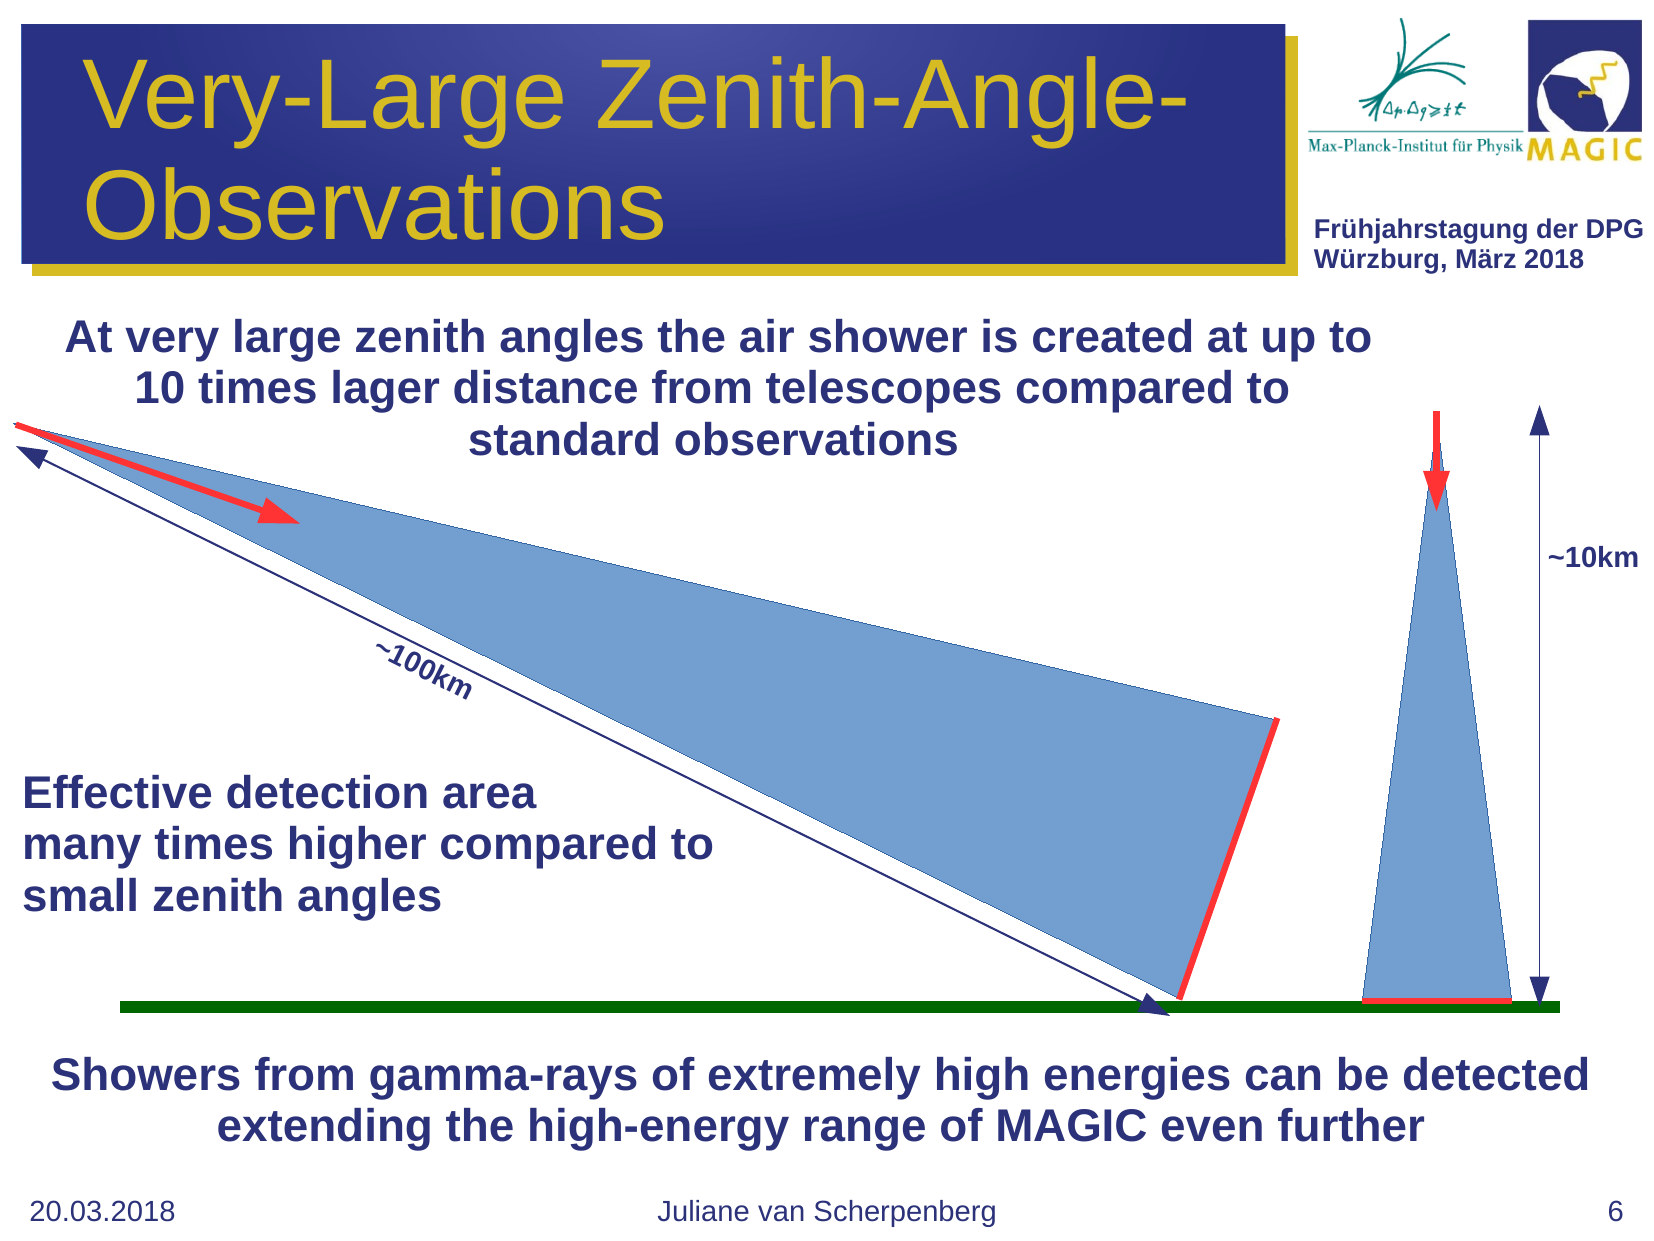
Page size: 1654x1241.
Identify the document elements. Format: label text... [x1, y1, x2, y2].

text_box At very large zenith angles the air shower is created at up to 10 times lager distance from telescopes compared to standard observations [36, 303, 1402, 571]
text_box [312, 571, 1273, 997]
title Very-Large Zenith-Angle-Observations [82, 38, 1235, 261]
picture [1527, 19, 1642, 165]
picture [1308, 18, 1524, 156]
text_box Showers from gamma-rays of extremely high energies can be detected extending the high-energy range of MAGIC even further [36, 1041, 1618, 1182]
text_box ~10km [1533, 533, 1654, 582]
text_box [1362, 486, 1512, 998]
text_box Effective detection area many times higher compared to small zenith angles [7, 759, 818, 948]
text_box [1440, 442, 1444, 470]
text_box ~100km [352, 616, 522, 733]
